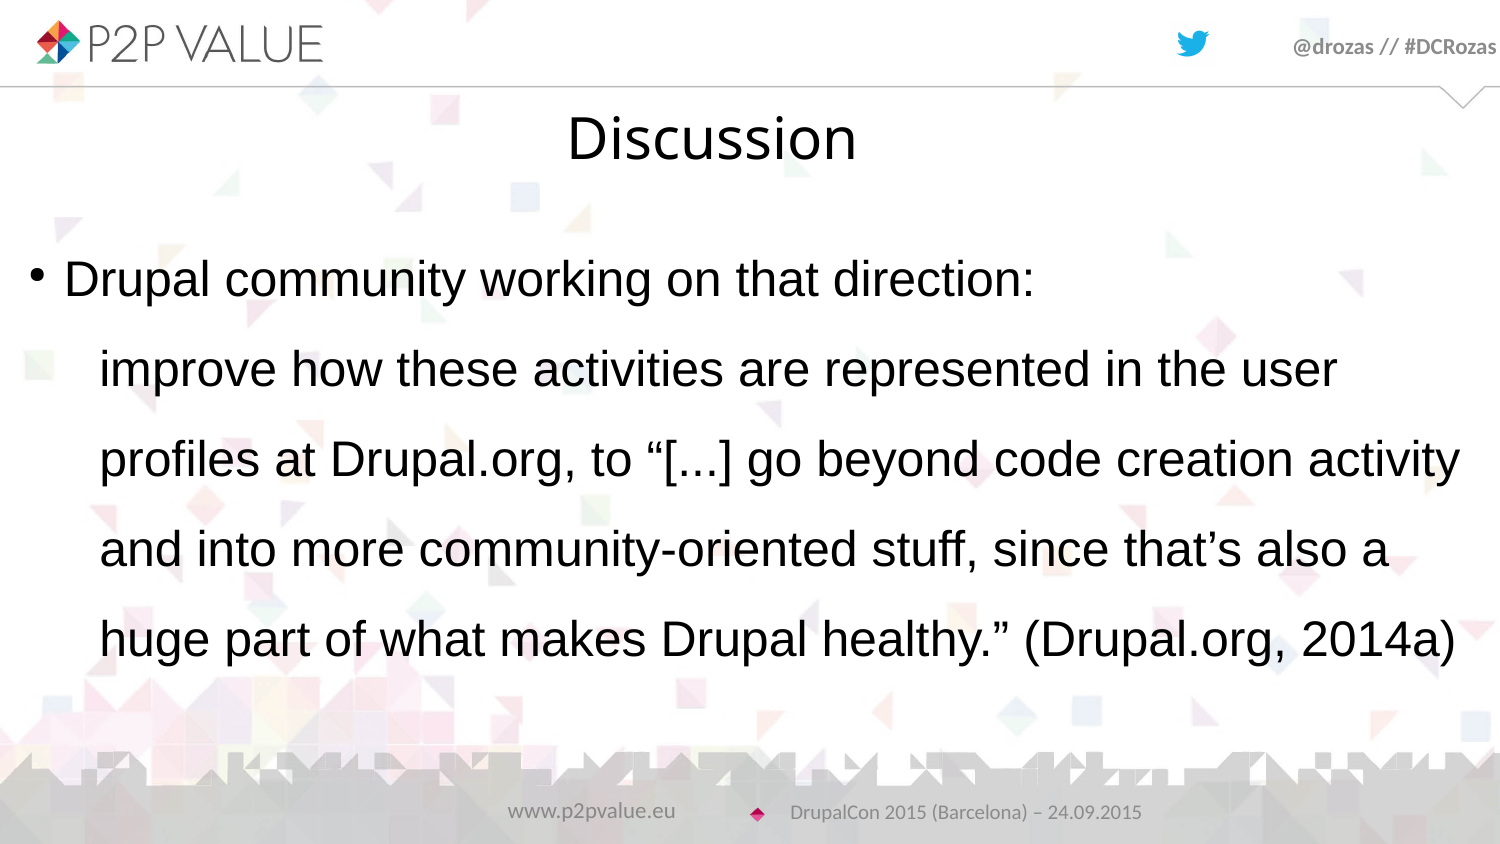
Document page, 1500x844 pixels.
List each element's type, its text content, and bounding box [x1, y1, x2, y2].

text_box www.p2pvalue.eu [501, 789, 720, 829]
picture [0, 0, 1500, 844]
text_box @drozas // #DCRozas [1170, 15, 1500, 76]
title Discussion [60, 92, 1366, 181]
text_box DrupalCon 2015 (Barcelona) – 24.09.2015 [777, 788, 1470, 834]
subtitle Drupal community working on that direction: improve how these activities are represented in the user profiles at Drupal.org, to “[...] go beyond code creation activity and into more community-oriented stuff, since that’s also a huge part of what makes Drupal healthy.” (Drupal.org, 2014a) [15, 210, 1496, 766]
